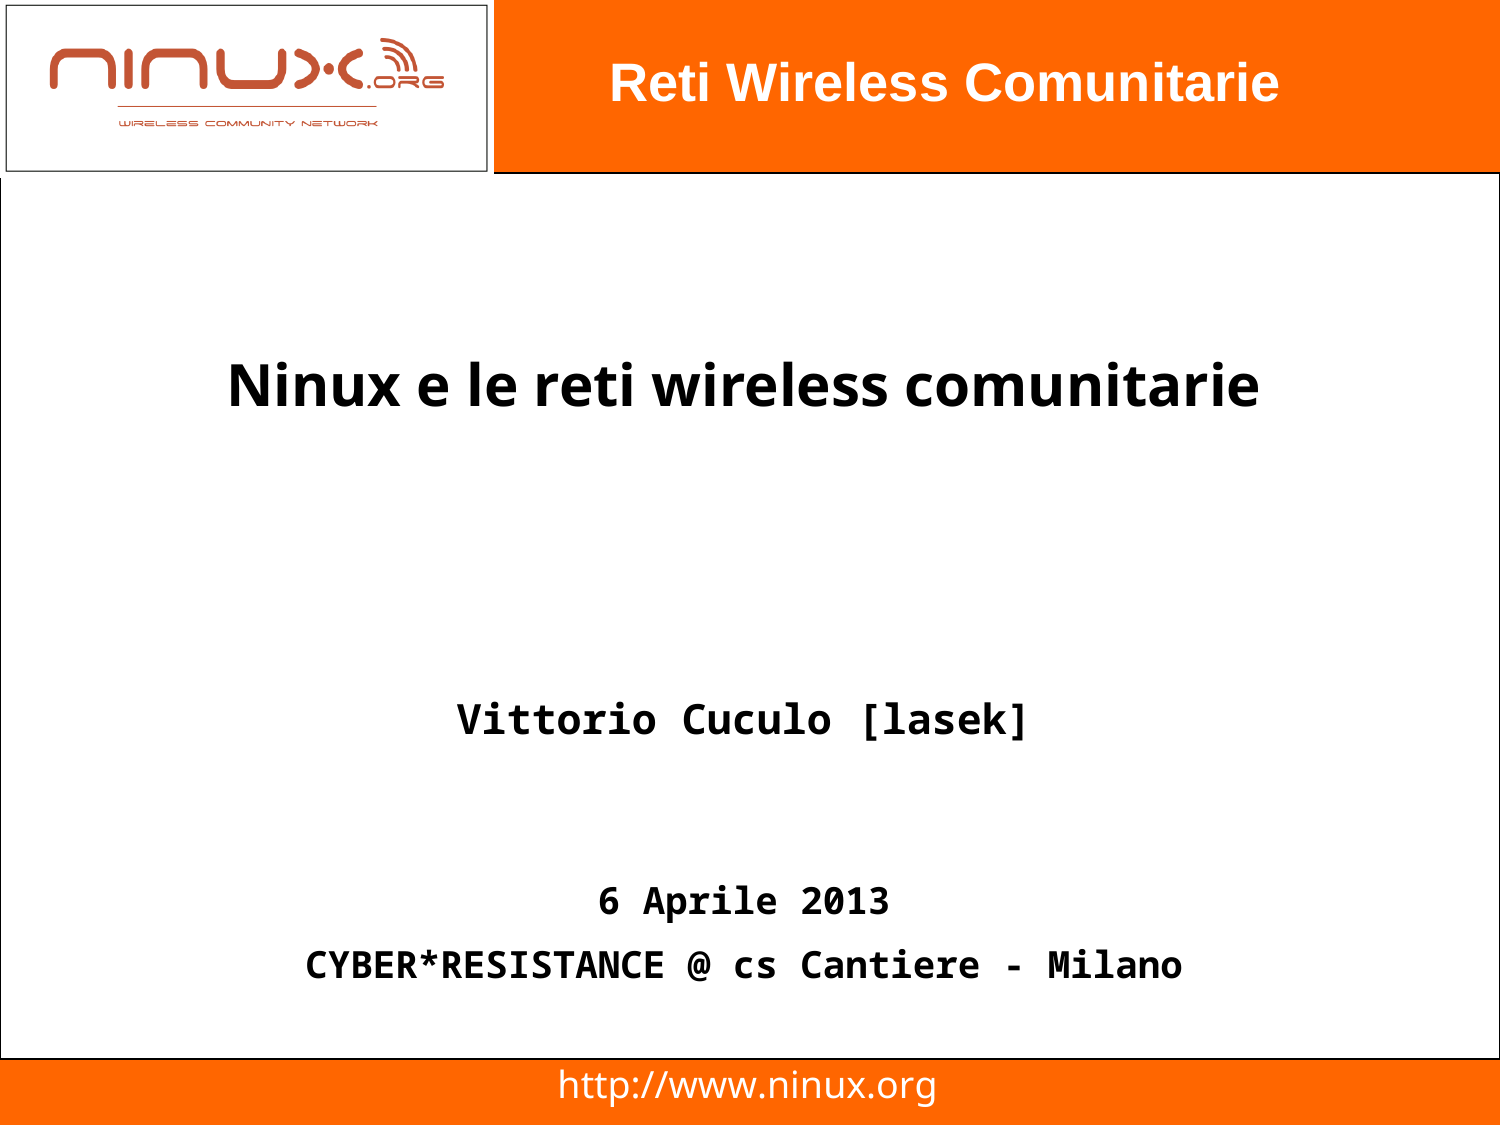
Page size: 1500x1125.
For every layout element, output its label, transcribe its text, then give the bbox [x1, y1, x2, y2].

picture [0, 0, 494, 178]
text_box http://www.ninux.org [0, 1053, 1500, 1125]
title Reti Wireless Comunitarie [421, 0, 1470, 165]
subtitle Ninux e le reti wireless comunitarie Vittorio Cuculo [lasek] 6 Aprile 2013 CYBER*RESISTANCE @ cs Cantiere - Milano [17, 203, 1471, 947]
